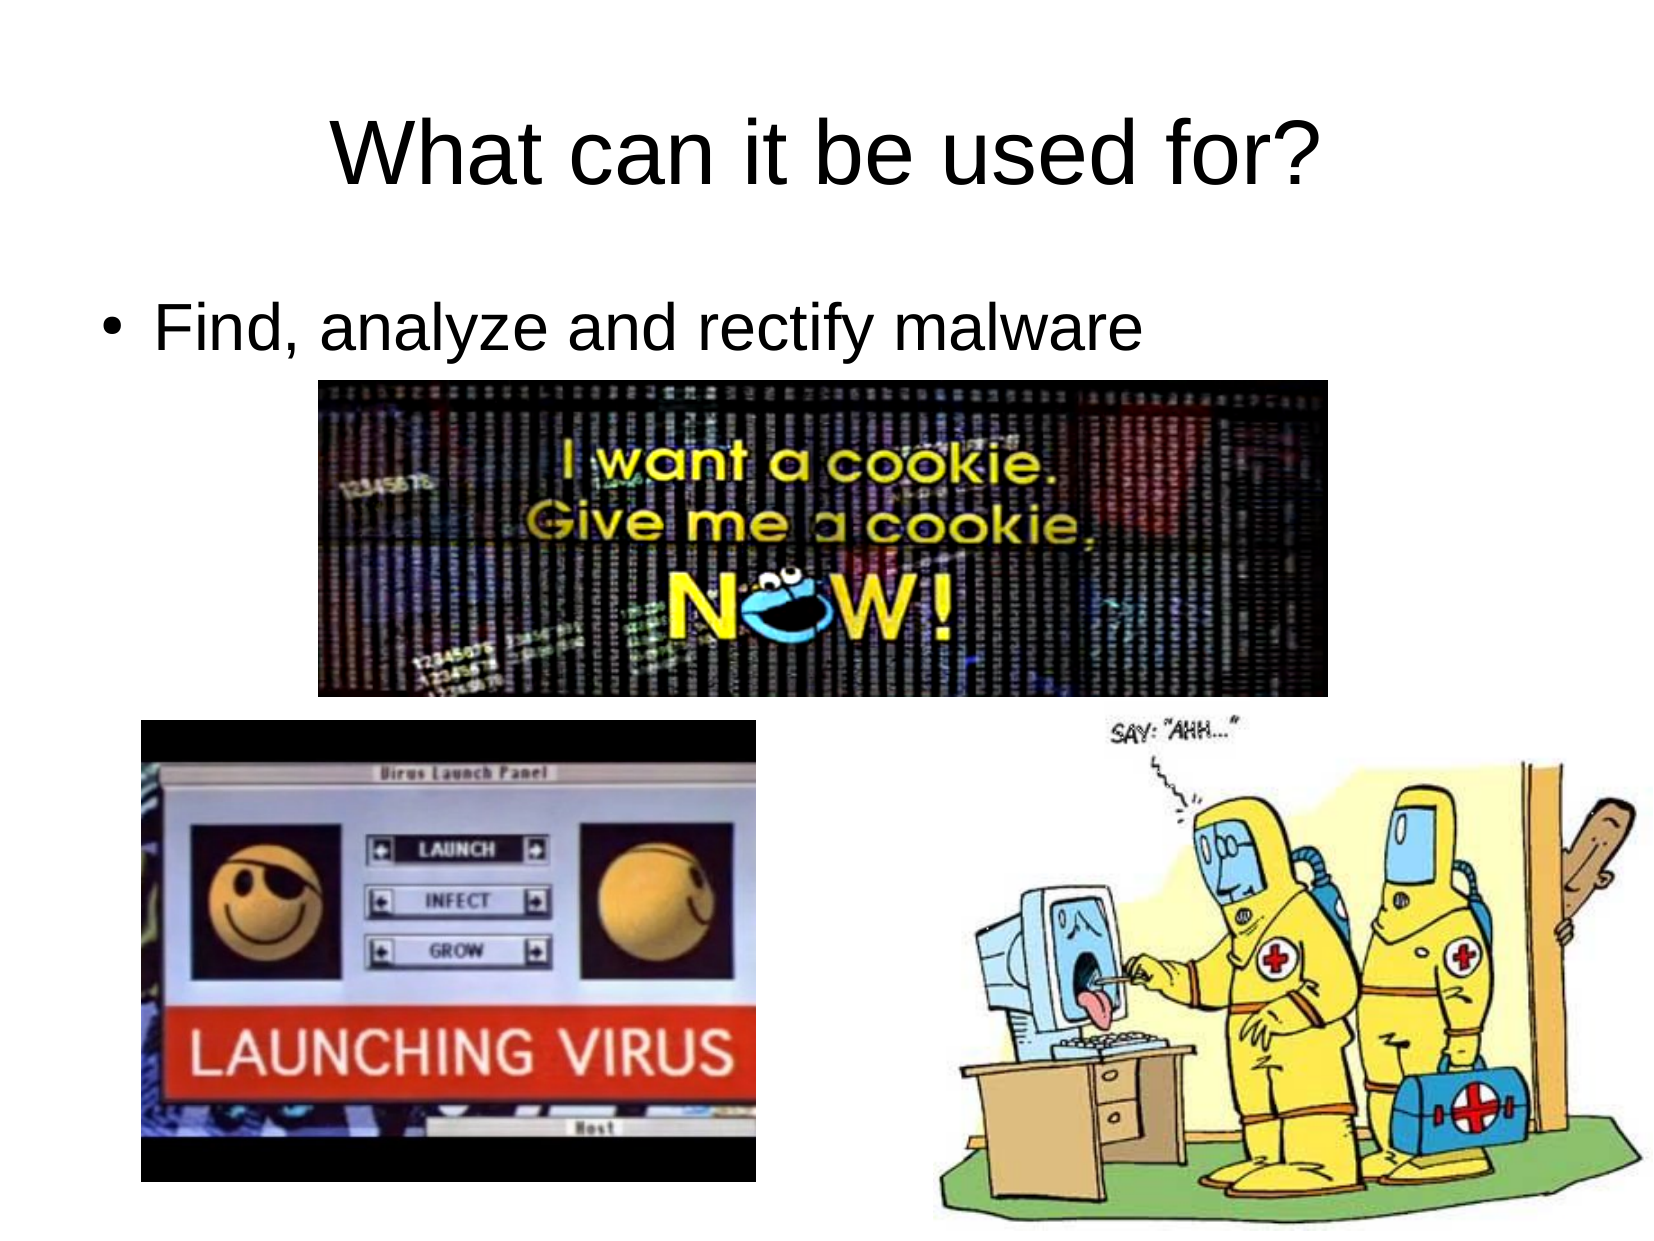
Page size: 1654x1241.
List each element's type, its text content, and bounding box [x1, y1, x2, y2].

picture [933, 701, 1653, 1231]
title What can it be used for? [82, 49, 1571, 257]
picture [141, 720, 756, 1182]
list Find, analyze and rectify malware [82, 290, 1571, 1010]
picture [318, 380, 1328, 697]
